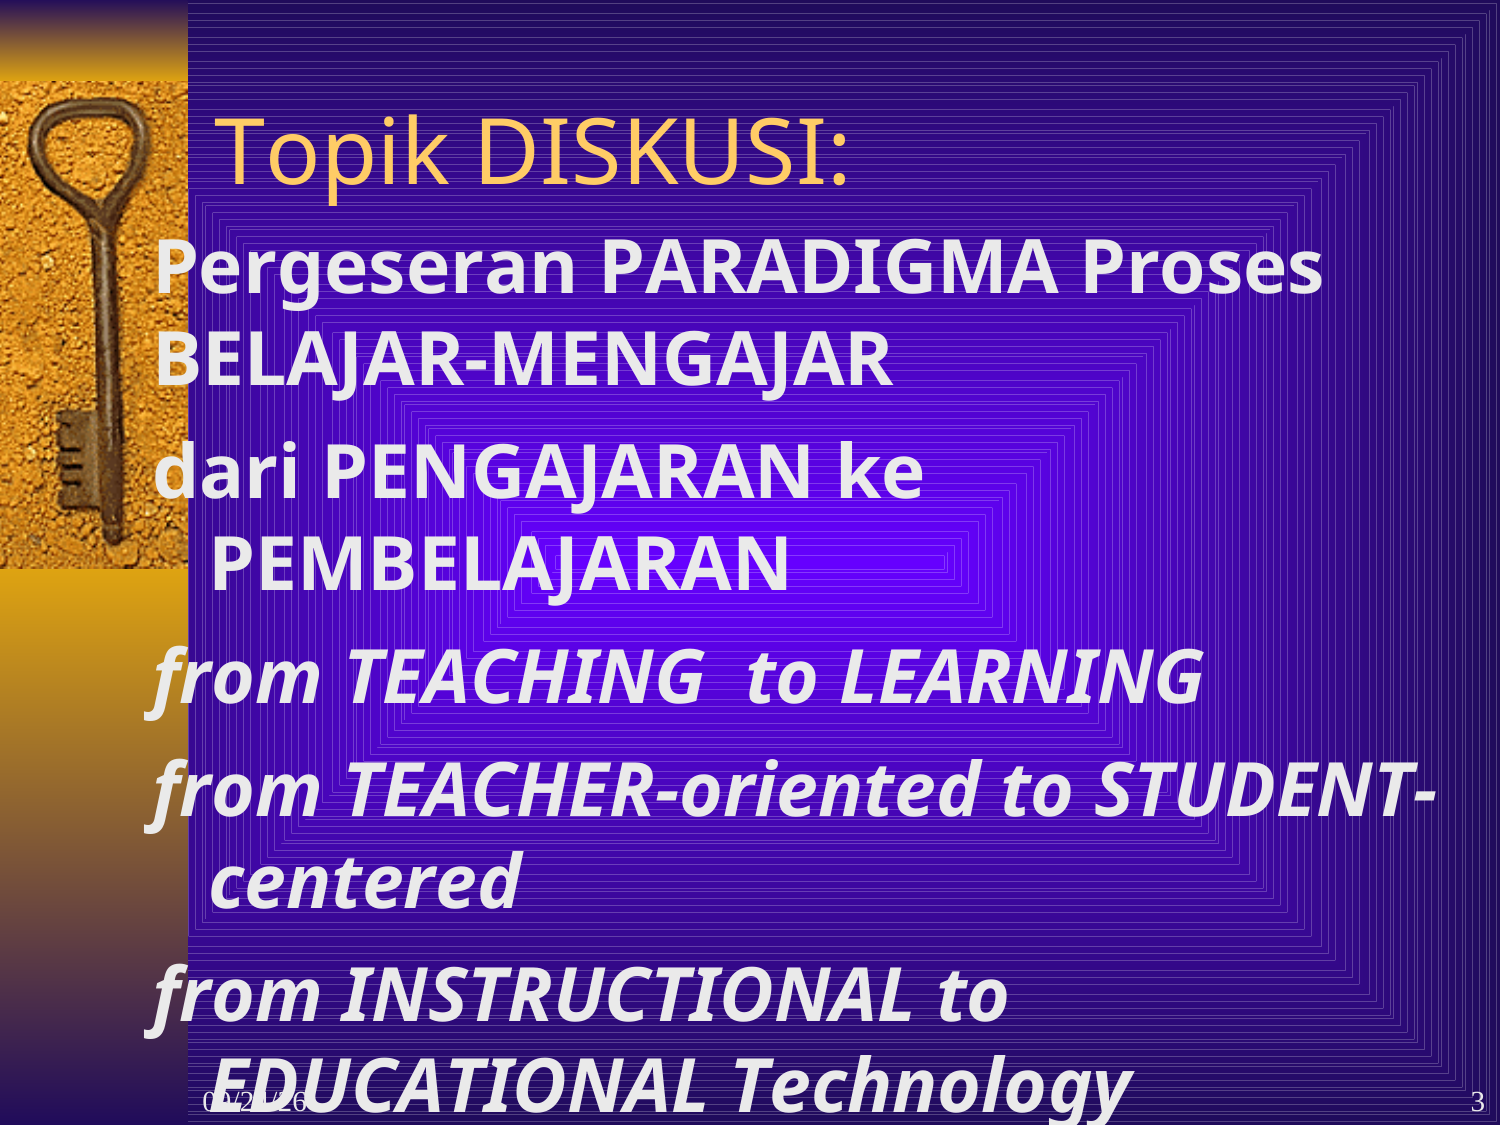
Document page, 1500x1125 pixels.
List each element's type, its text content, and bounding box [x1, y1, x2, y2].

picture [0, 81, 188, 569]
list Pergeseran PARADIGMA Proses BELAJAR-MENGAJAR dari PENGAJARAN ke PEMBELAJARAN from TEACHING to LEARNING from TEACHER-oriented to STUDENT-centered from INSTRUCTIONAL to EDUCATIONAL Technology [137, 212, 1475, 1125]
title Topik DISKUSI: [200, 49, 1476, 248]
